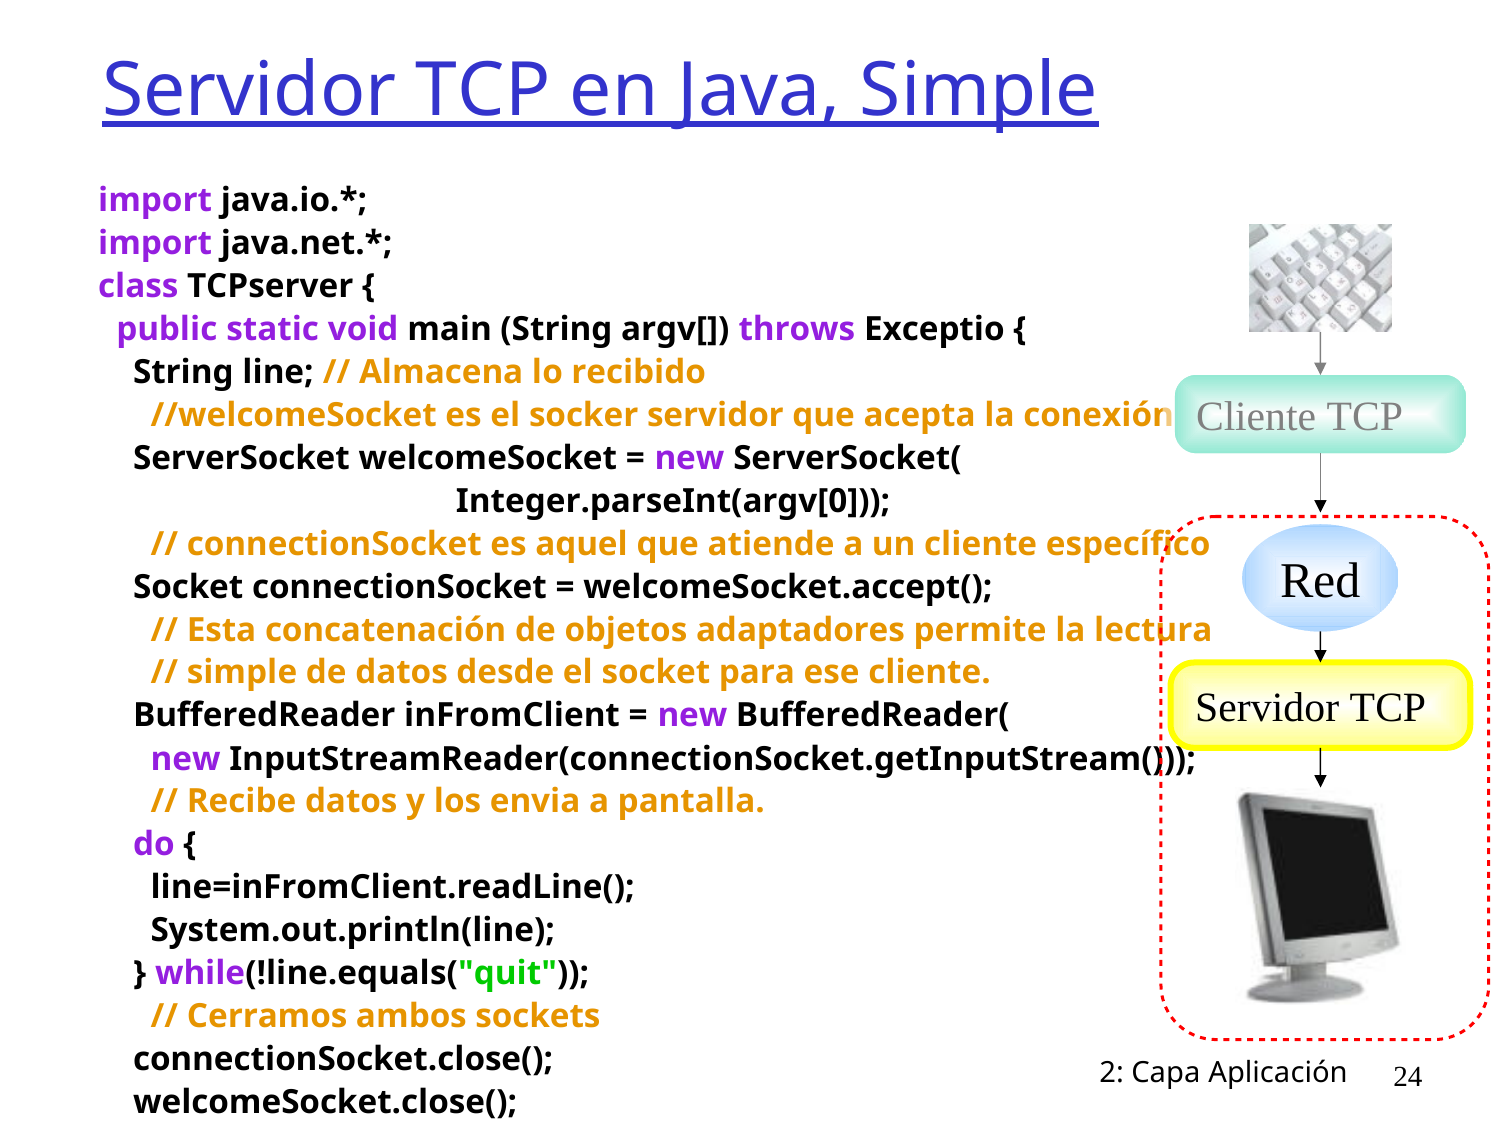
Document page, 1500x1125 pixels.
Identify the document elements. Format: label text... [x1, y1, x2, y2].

text_box Red [1242, 524, 1399, 632]
text_box Servidor TCP [1170, 662, 1471, 748]
text_box [1162, 212, 1476, 501]
list import java.io.*; import java.net.*; class TCPserver { public static void main (String argv[]) throws Exceptio { String line; // Almacena lo recibido //welcomeSocket es el socker servidor que acepta la conexión ServerSocket welcomeSocket = new ServerSocket( Integer.parseInt(argv[0])); // connectionSocket es aquel que atiende a un cliente específico Socket connectionSocket = welcomeSocket.accept(); // Esta concatenación de objetos adaptadores permite la lectura // simple de datos desde el socket para ese cliente. BufferedReader inFromClient = new BufferedReader( new InputStreamReader(connectionSocket.getInputStream())); // Recibe datos y los envia a pantalla. do { line=inFromClient.readLine(); System.out.println(line); } while(!line.equals("quit")); // Cerramos ambos sockets connectionSocket.close(); welcomeSocket.close(); } } [28, 169, 1404, 1105]
title Servidor TCP en Java, Simple [87, 15, 1463, 158]
picture [1235, 787, 1406, 1009]
